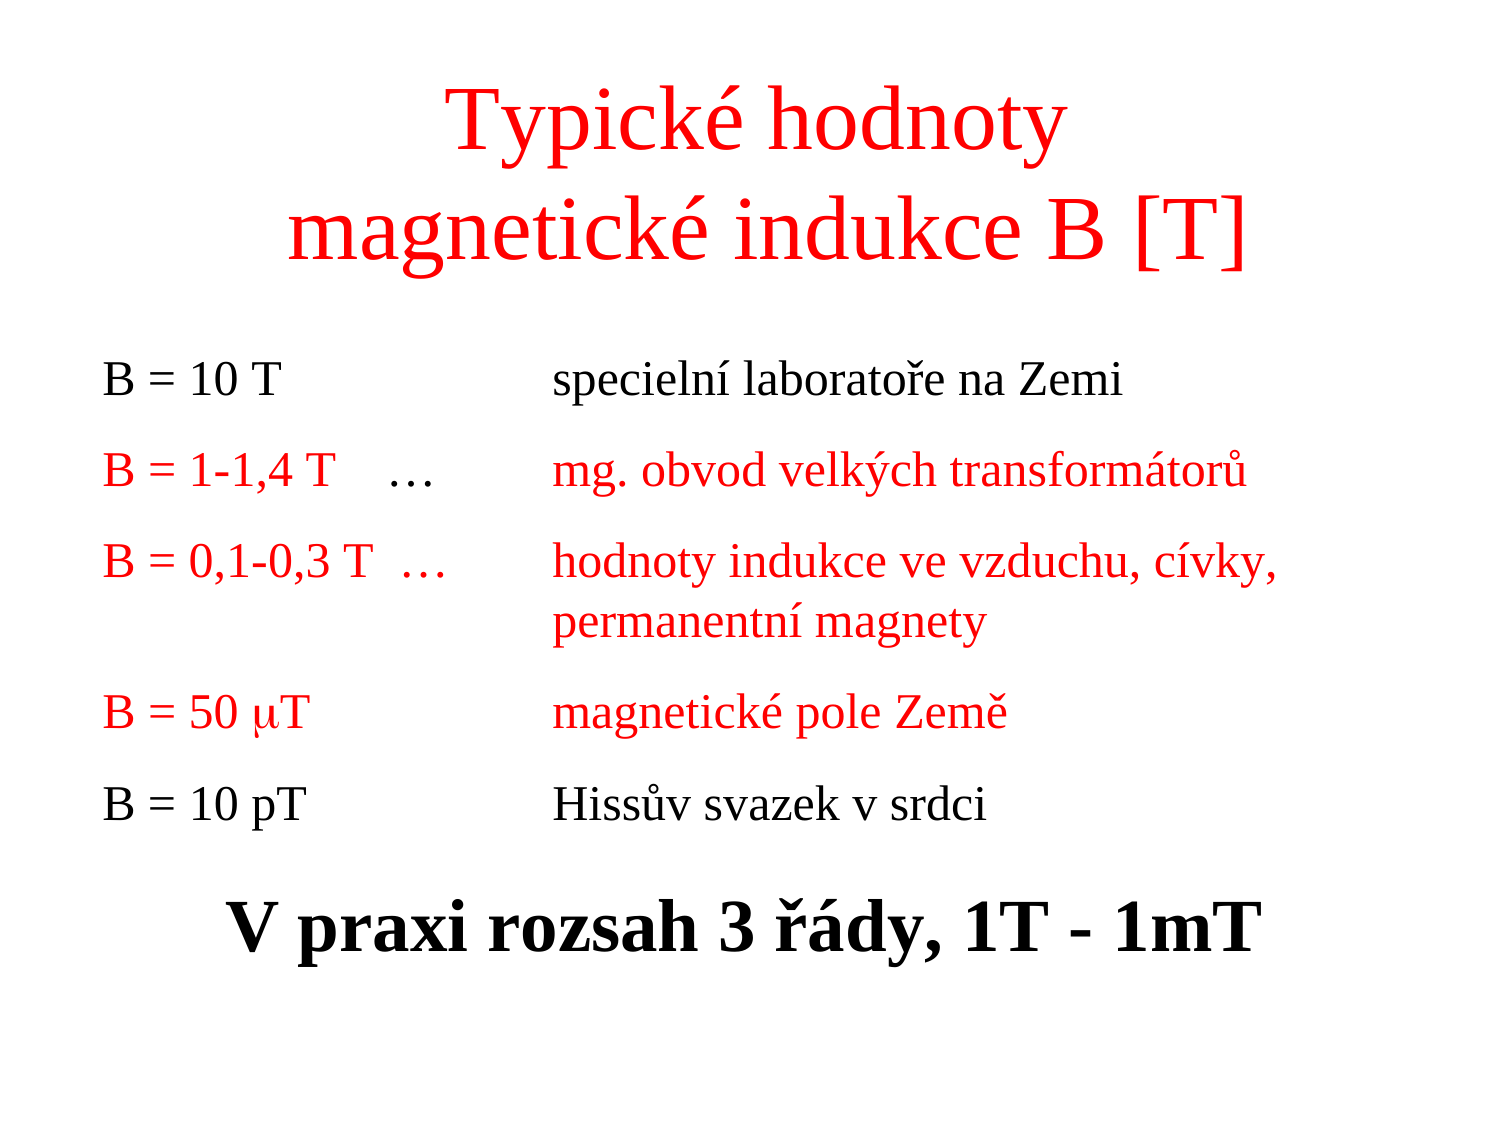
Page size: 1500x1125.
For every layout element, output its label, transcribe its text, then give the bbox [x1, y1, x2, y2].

text_box Typické hodnoty magnetické indukce B [T] [99, 49, 1438, 286]
text_box B = 10 T specielní laboratoře na Zemi B = 1-1,4 T … mg. obvod velkých transformátorů B = 0,1-0,3 T … hodnoty indukce ve vzduchu, cívky, permanentní magnety B = 50 T magnetické pole Země B = 10 pT Hissův svazek v srdci V praxi rozsah 3 řády, 1T - 1mT [87, 337, 1401, 975]
